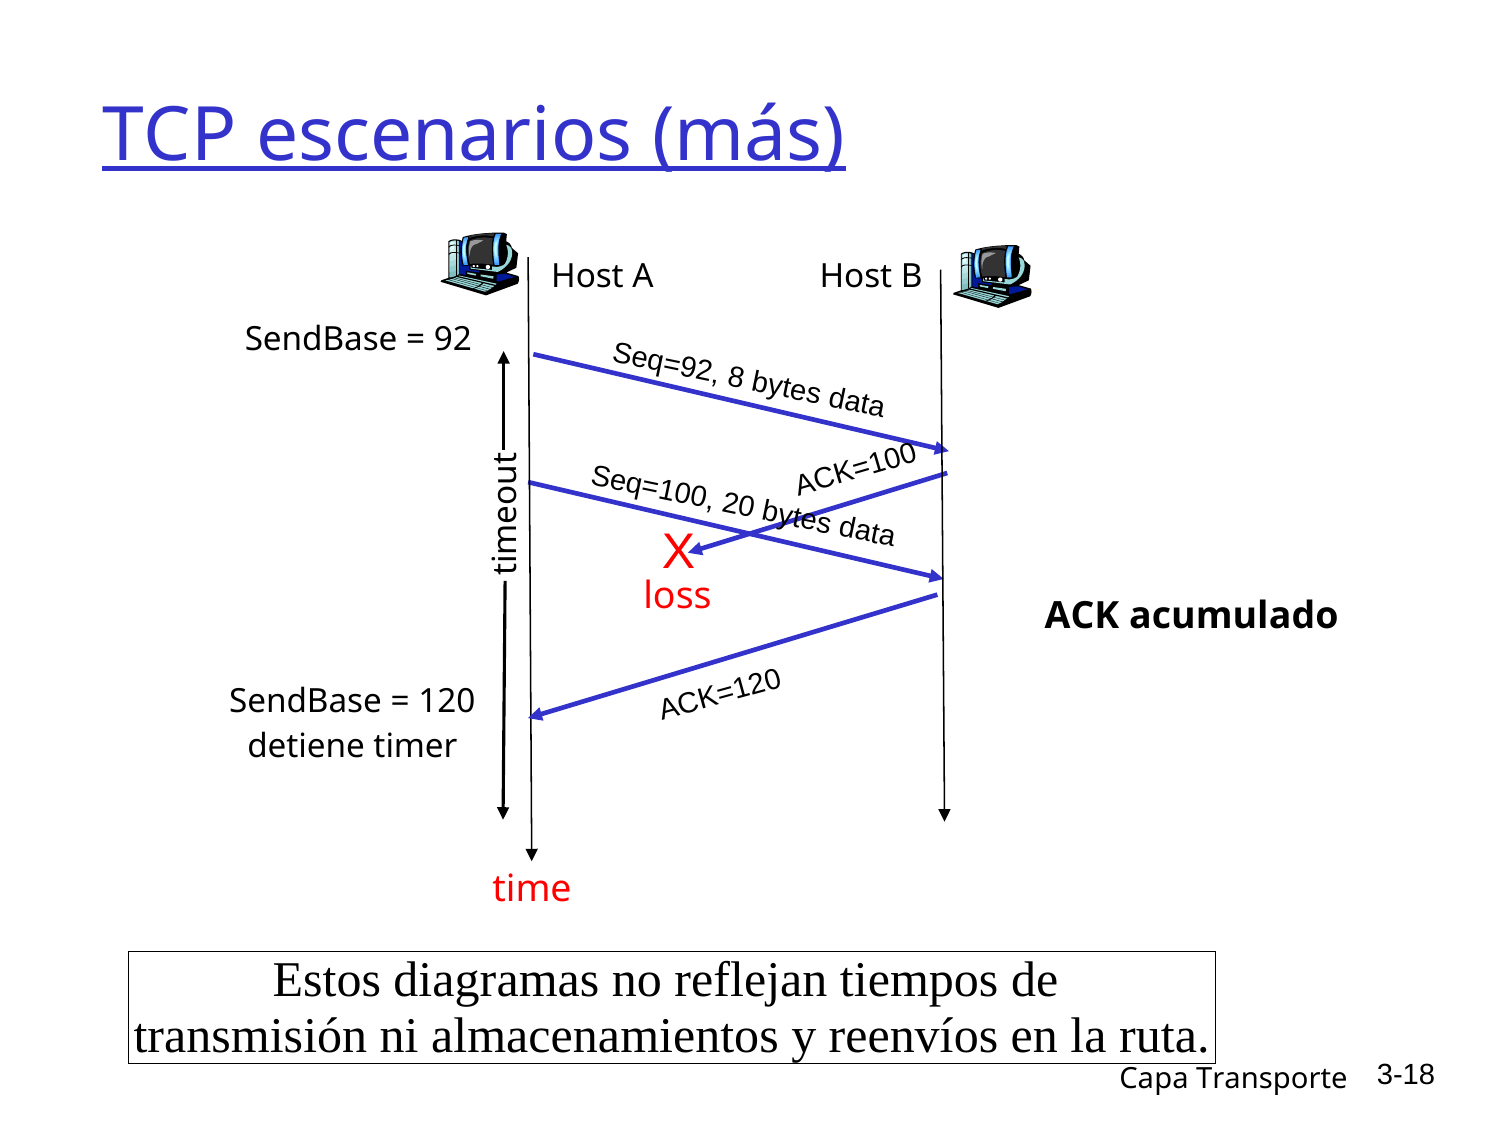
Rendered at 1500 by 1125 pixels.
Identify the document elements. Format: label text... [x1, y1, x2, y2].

text_box timeout [472, 437, 529, 591]
picture [440, 232, 521, 296]
text_box Seq=100, 20 bytes data [572, 447, 916, 565]
title TCP escenarios (más) [87, 37, 1426, 225]
text_box X [647, 515, 711, 587]
text_box ACK=120 [636, 649, 803, 739]
text_box SendBase = 92 [229, 307, 488, 368]
text_box Estos diagramas no reflejan tiempos de transmisión ni almacenamientos y reenvíos en la ruta. [128, 951, 1216, 1064]
text_box timeout [530, 437, 534, 480]
text_box time [477, 853, 587, 921]
picture [953, 244, 1033, 308]
text_box ACK=100 [774, 423, 938, 500]
text_box loss [628, 560, 727, 628]
text_box Host B [804, 244, 938, 306]
text_box ACK acumulado [1029, 580, 1354, 648]
text_box SendBase = 120 detiene timer [214, 669, 491, 776]
text_box Seq=92, 8 bytes data [593, 325, 905, 434]
text_box Host A [536, 244, 669, 306]
